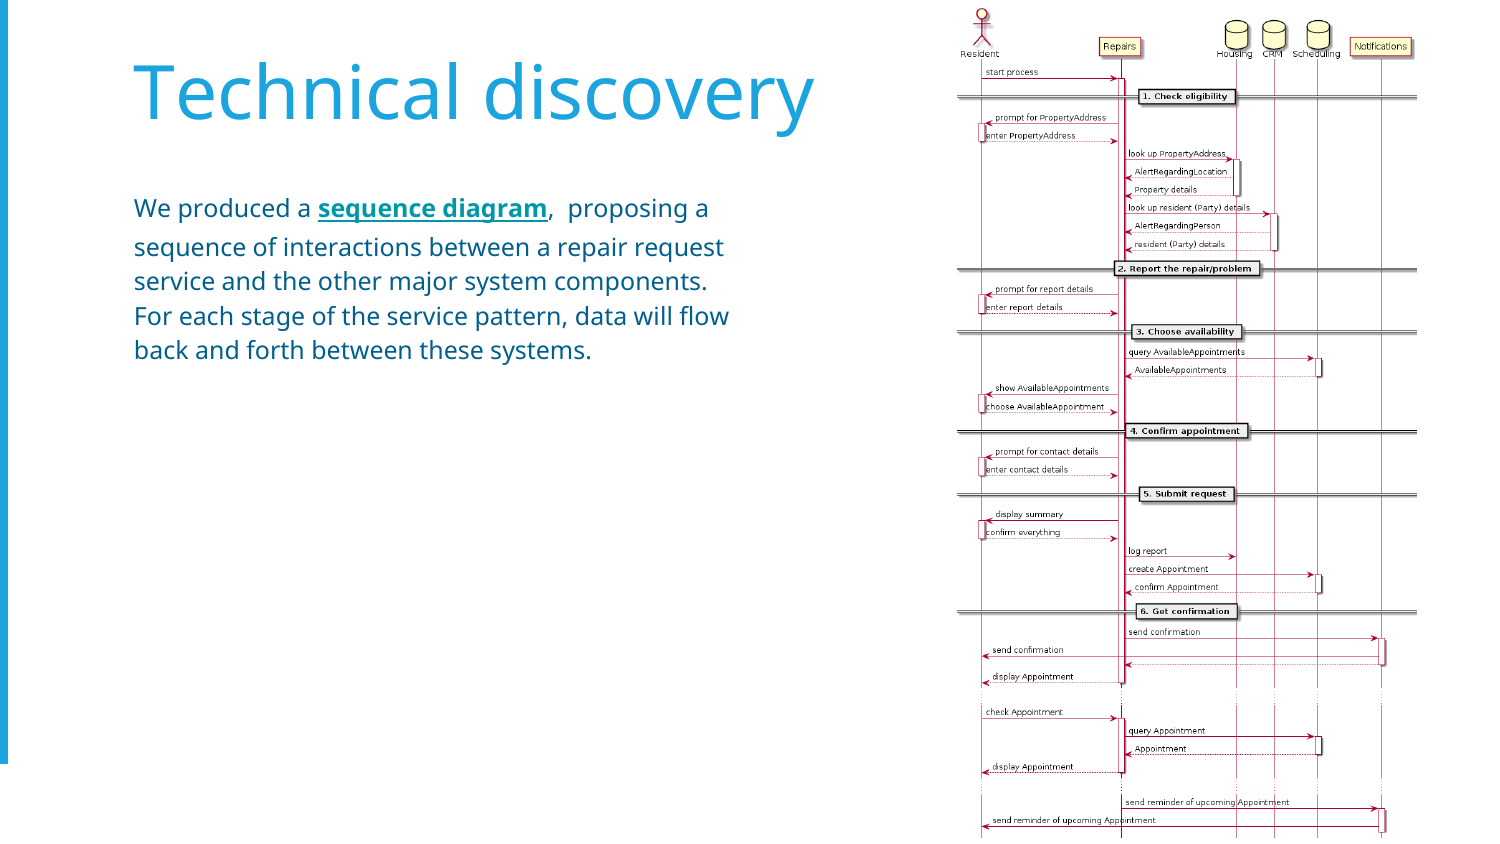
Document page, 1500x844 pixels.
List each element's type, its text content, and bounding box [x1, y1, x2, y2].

text_box Technical discovery [118, 29, 955, 127]
text_box We produced a sequence diagram, proposing a sequence of interactions between a repair request service and the other major system components. For each stage of the service pattern, data will flow back and forth between these systems. [118, 172, 746, 712]
picture [955, 5, 1423, 844]
